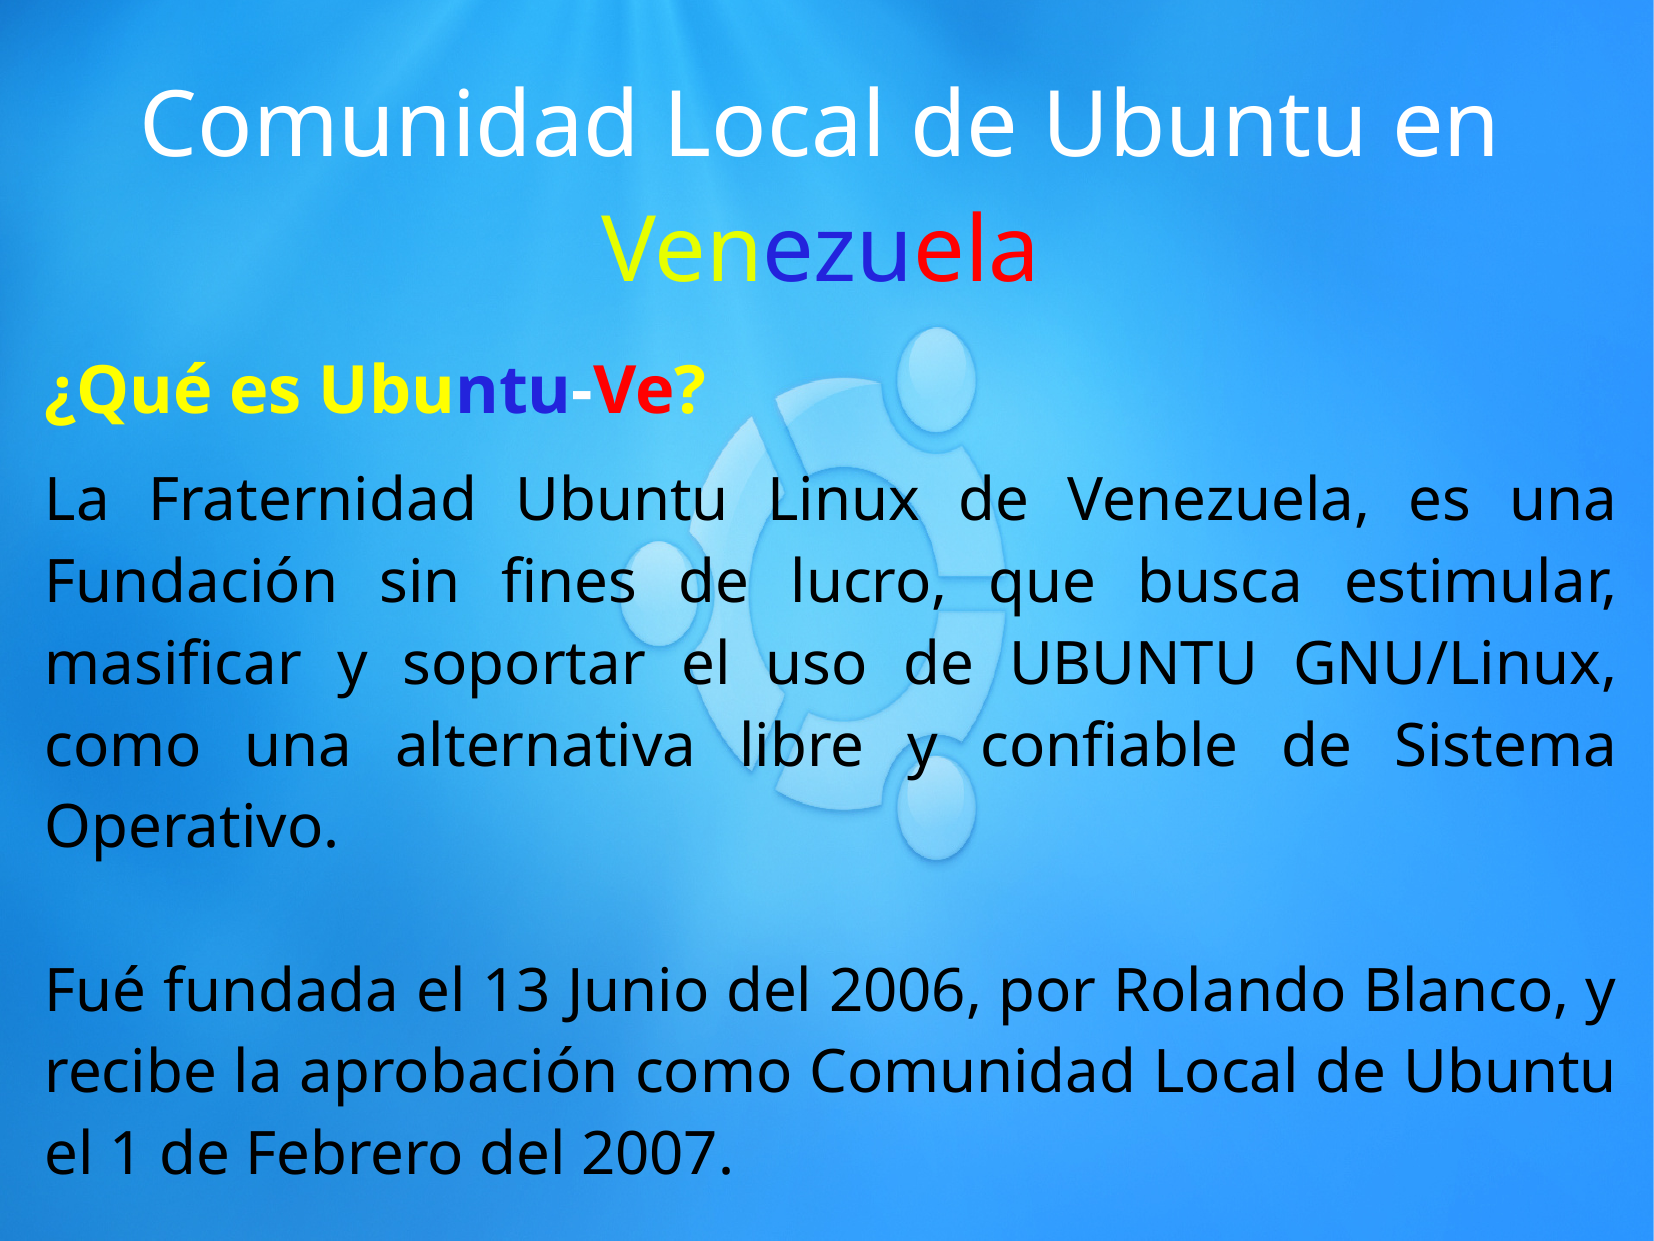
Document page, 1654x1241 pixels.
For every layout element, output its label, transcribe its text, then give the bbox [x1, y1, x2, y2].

title Comunidad Local de Ubuntu en Venezuela [11, 11, 1630, 355]
picture [0, 0, 1654, 1241]
list ¿Qué es Ubuntu-Ve? La Fraternidad Ubuntu Linux de Venezuela, es una Fundación sin fines de lucro, que busca estimular, masificar y soportar el uso de UBUNTU GNU/Linux, como una alternativa libre y confiable de Sistema Operativo. Fué fundada el 13 Junio del 2006, por Rolando Blanco, y recibe la aprobación como Comunidad Local de Ubuntu el 1 de Febrero del 2007. [0, 342, 1619, 1198]
